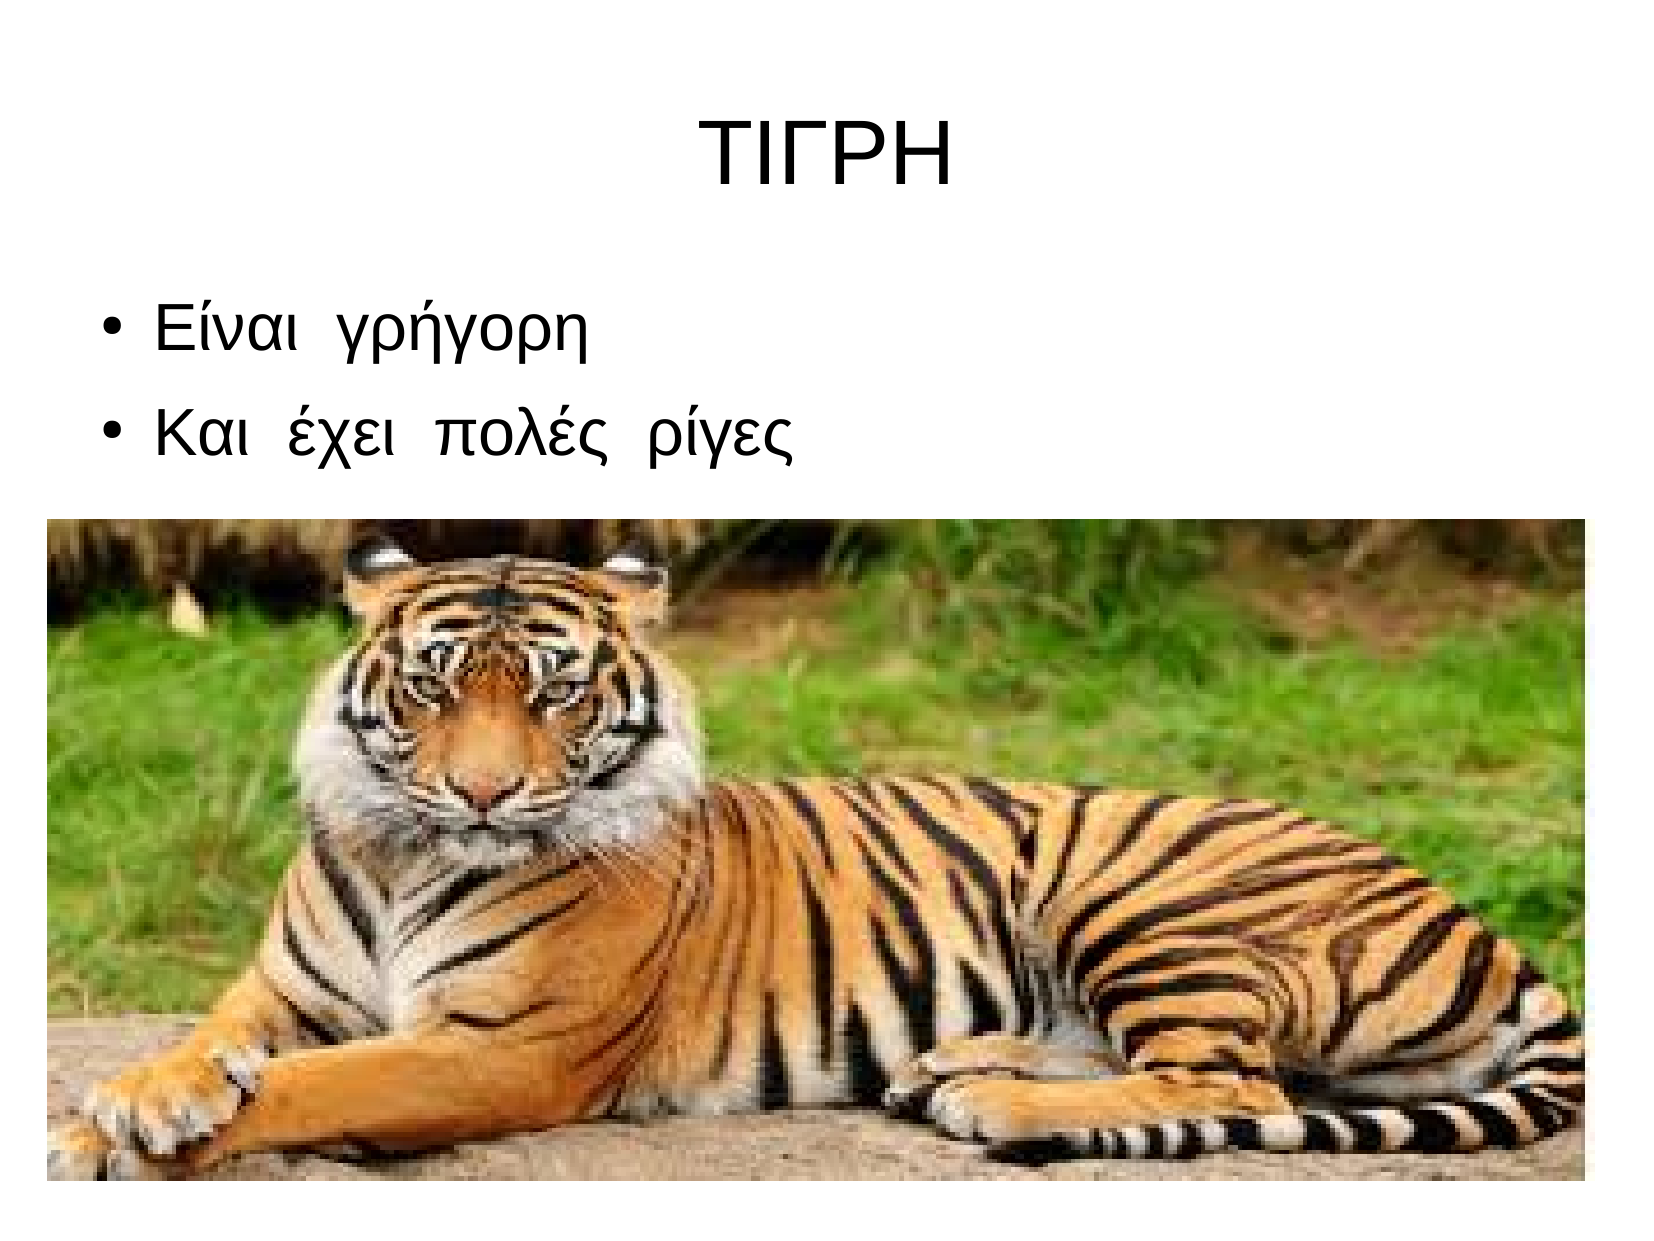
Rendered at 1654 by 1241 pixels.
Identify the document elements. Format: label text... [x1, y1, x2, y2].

list Είναι γρήγορη Και έχει πολές ρίγες [82, 290, 1571, 519]
picture [47, 519, 1595, 1181]
title ΤΙΓΡΗ [82, 49, 1571, 257]
